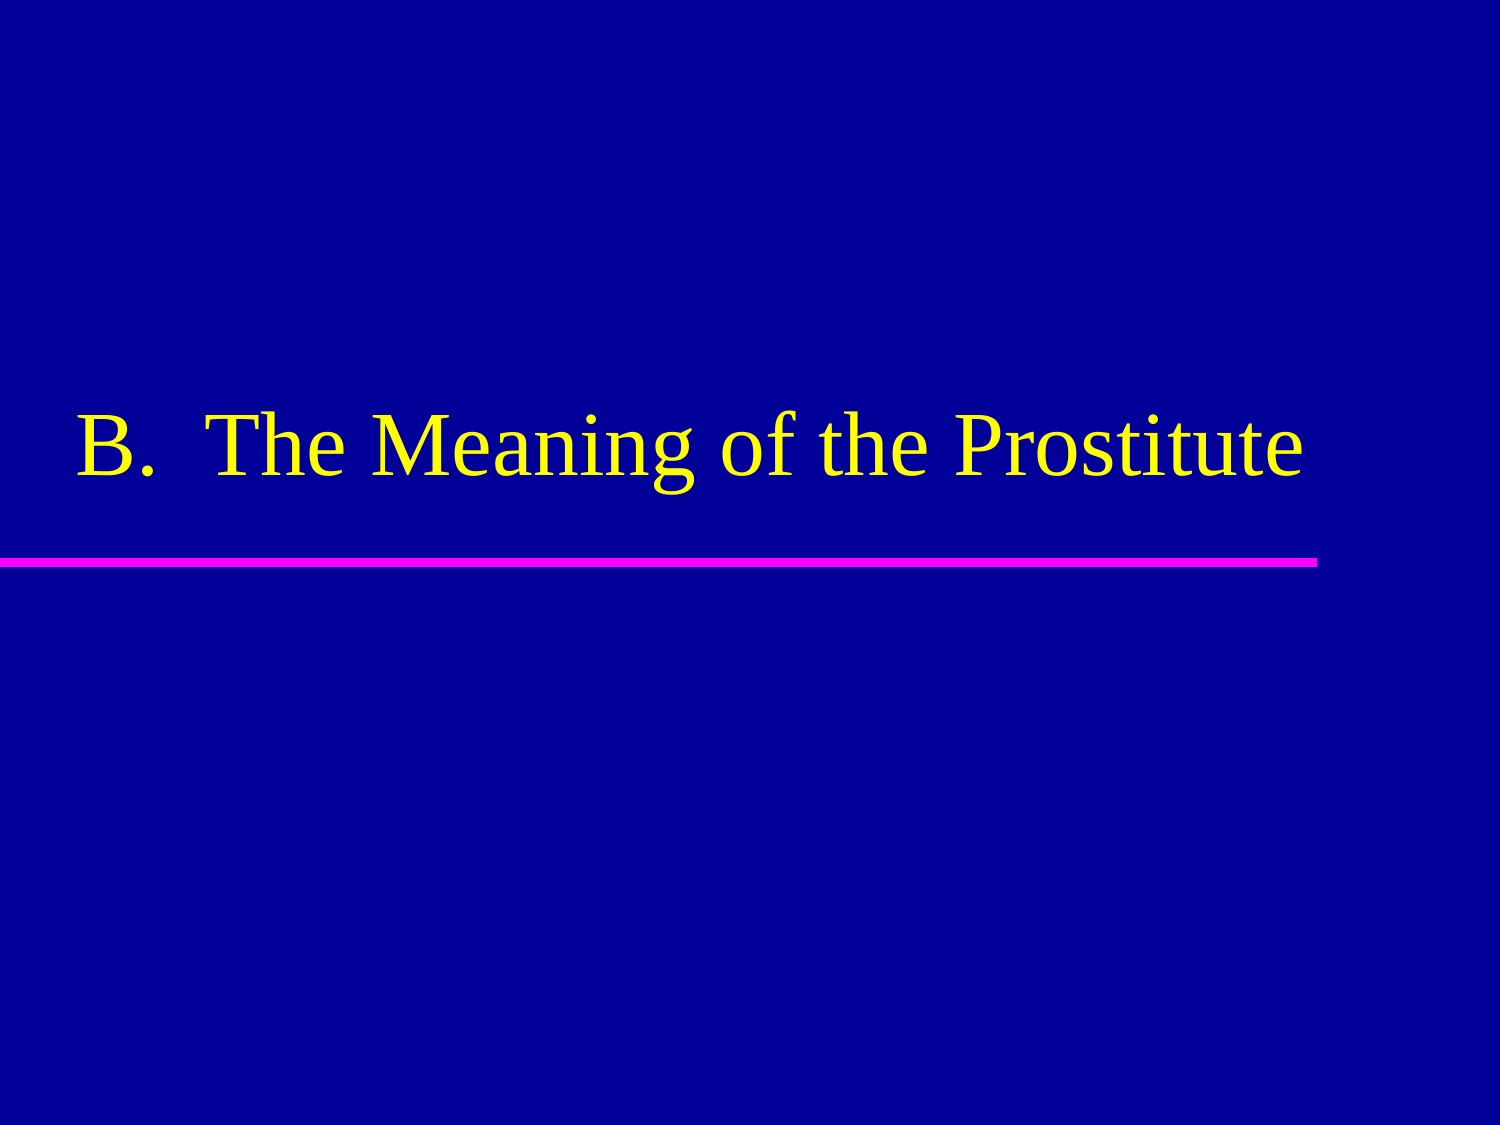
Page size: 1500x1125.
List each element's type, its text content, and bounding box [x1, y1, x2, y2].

title B. The Meaning of the Prostitute [75, 327, 1338, 563]
